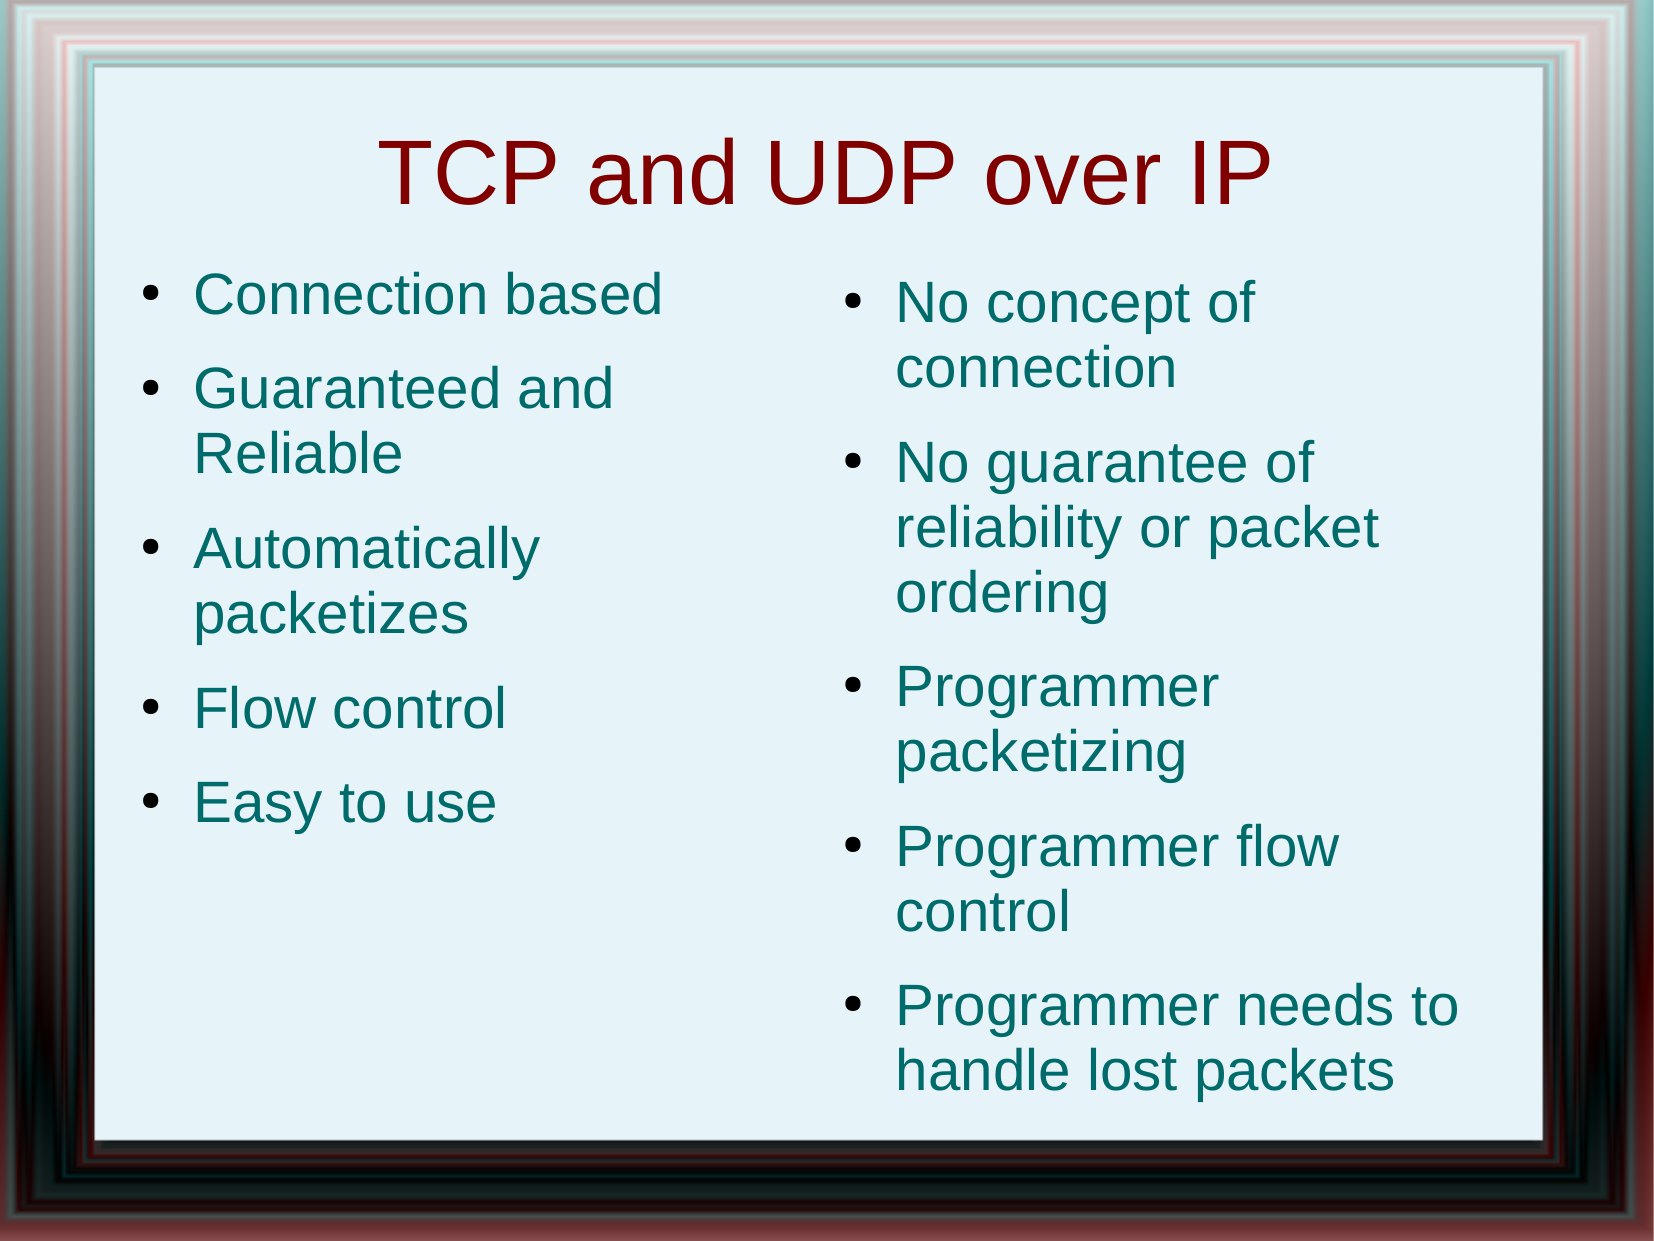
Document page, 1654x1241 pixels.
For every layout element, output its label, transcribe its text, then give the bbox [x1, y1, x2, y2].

title TCP and UDP over IP [118, 88, 1536, 257]
list Connection based Guaranteed and Reliable Automatically packetizes Flow control Easy to use [122, 261, 800, 1081]
picture [0, 0, 1654, 1241]
list No concept of connection No guarantee of reliability or packet ordering Programmer packetizing Programmer flow control Programmer needs to handle lost packets [825, 269, 1503, 1104]
